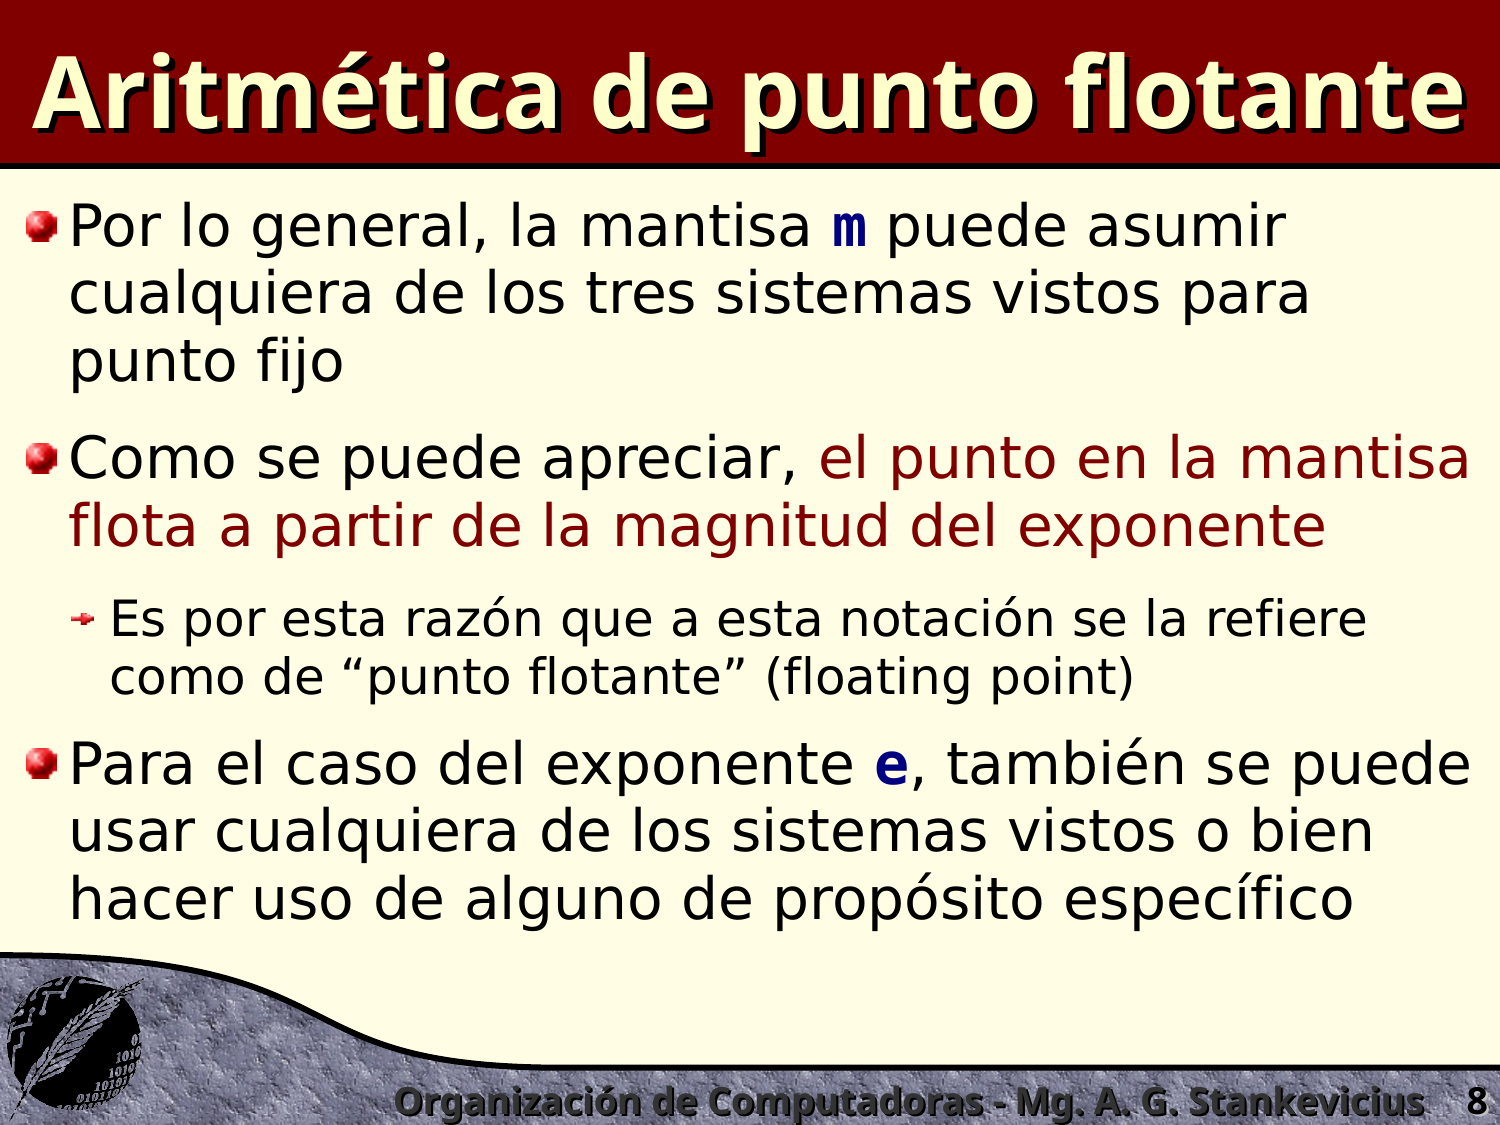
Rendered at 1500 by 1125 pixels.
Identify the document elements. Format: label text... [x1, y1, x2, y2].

picture [802, 1100, 806, 1110]
picture [0, 959, 1500, 1125]
picture [1058, 1100, 1065, 1110]
picture [448, 1100, 455, 1110]
title Aritmética de punto flotante [15, 5, 1485, 160]
list Por lo general, la mantisa m puede asumir cualquiera de los tres sistemas vistos para punto fijo Como se puede apreciar, el punto en la mantisa flota a partir de la magnitud del exponente Es por esta razón que a esta notación se la refiere como de “punto flotante” (floating point) Para el caso del exponente e, también se puede usar cualquiera de los sistemas vistos o bien hacer uso de alguno de propósito específico [11, 192, 1486, 937]
